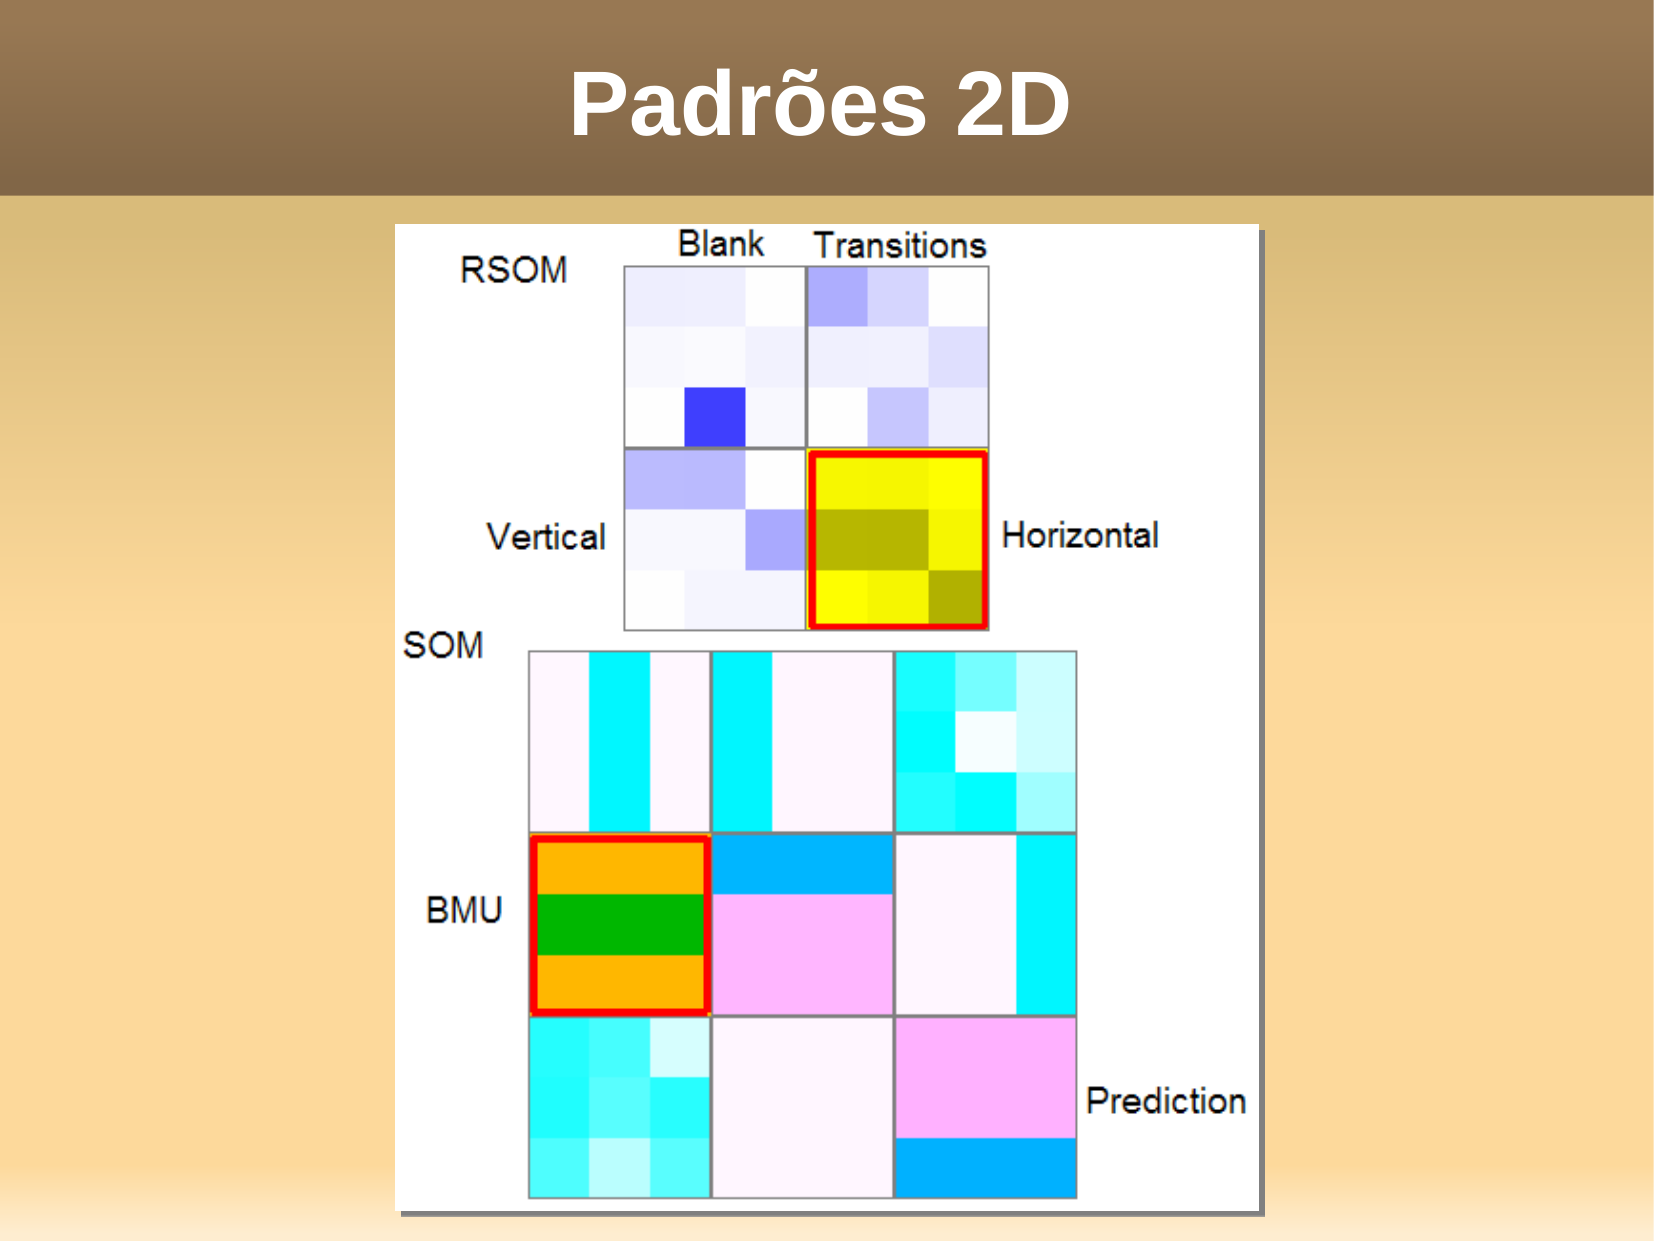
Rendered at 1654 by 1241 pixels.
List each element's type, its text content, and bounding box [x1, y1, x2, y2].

title Padrões 2D [76, 0, 1565, 208]
picture [0, 0, 1654, 1241]
